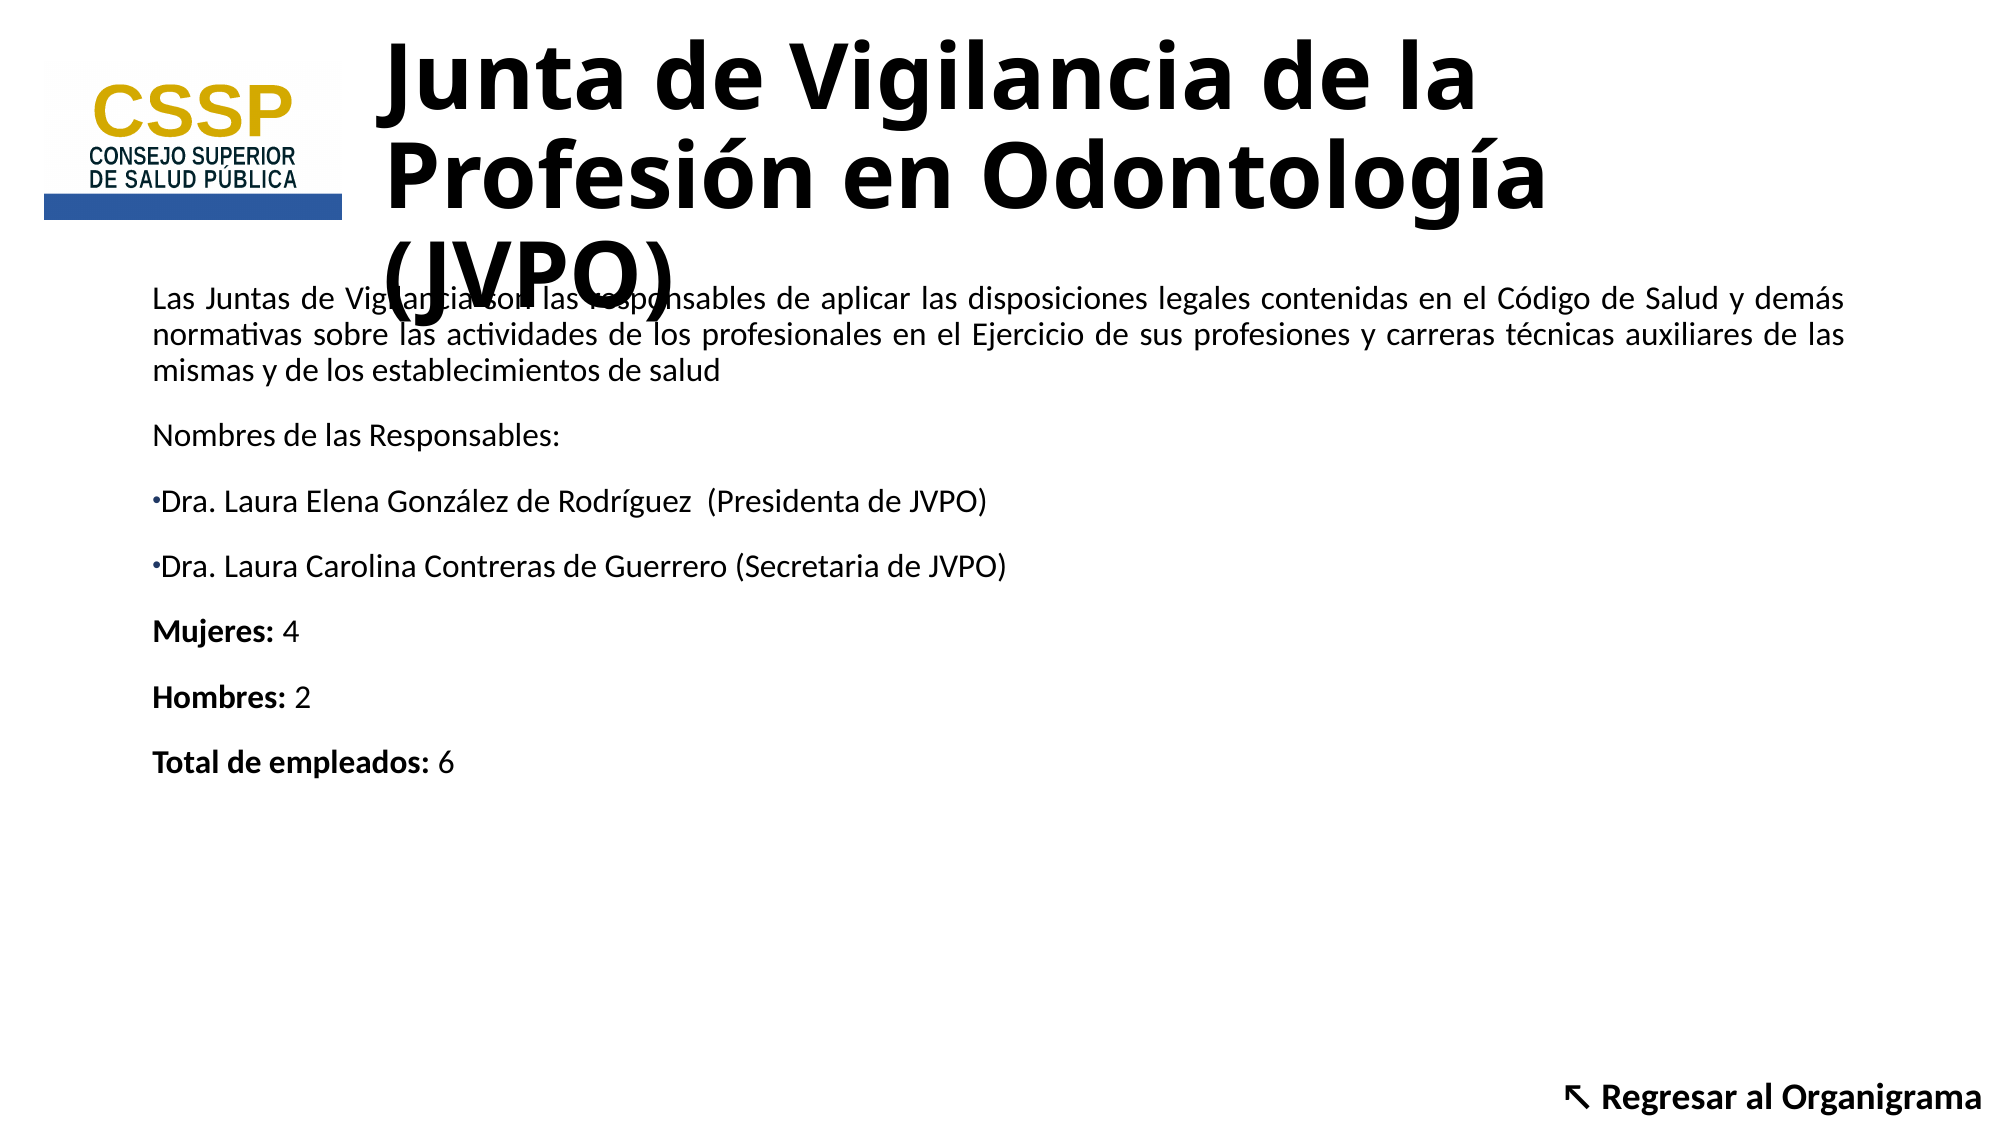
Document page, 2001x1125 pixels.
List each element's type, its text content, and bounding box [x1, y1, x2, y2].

list Las Juntas de Vigilancia son las responsables de aplicar las disposiciones legales contenidas en el Código de Salud y demás normativas sobre las actividades de los profesionales en el Ejercicio de sus profesiones y carreras técnicas auxiliares de las mismas y de los establecimientos de salud Nombres de las Responsables: Dra. Laura Elena González de Rodríguez (Presidenta de JVPO) Dra. Laura Carolina Contreras de Guerrero (Secretaria de JVPO) Mujeres: 4 Hombres: 2 Total de empleados: 6 [137, 273, 1863, 1066]
picture [44, 61, 342, 220]
title Junta de Vigilancia de la Profesión en Odontología (JVPO) [368, 22, 1863, 241]
text_box ↖ Regresar al Organigrama [1546, 1064, 1999, 1125]
